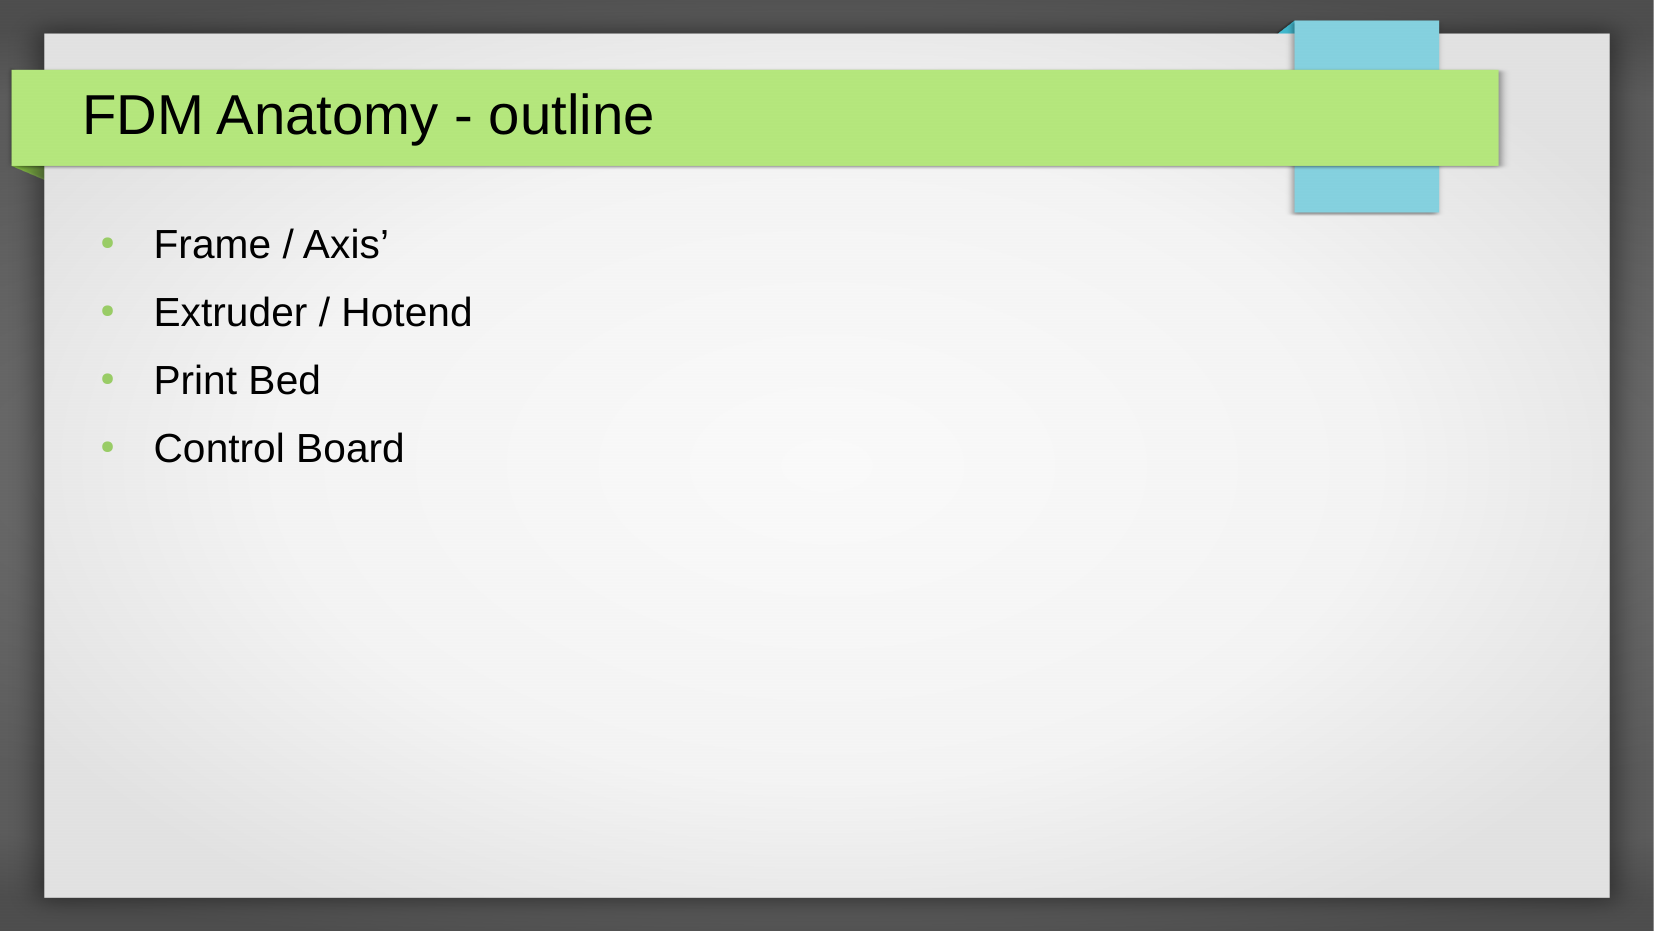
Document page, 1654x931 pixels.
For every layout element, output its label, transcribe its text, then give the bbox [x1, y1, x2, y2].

list Frame / Axis’ Extruder / Hotend Print Bed Control Board [82, 221, 826, 761]
picture [0, 0, 1654, 931]
title FDM Anatomy - outline [82, 70, 1264, 160]
